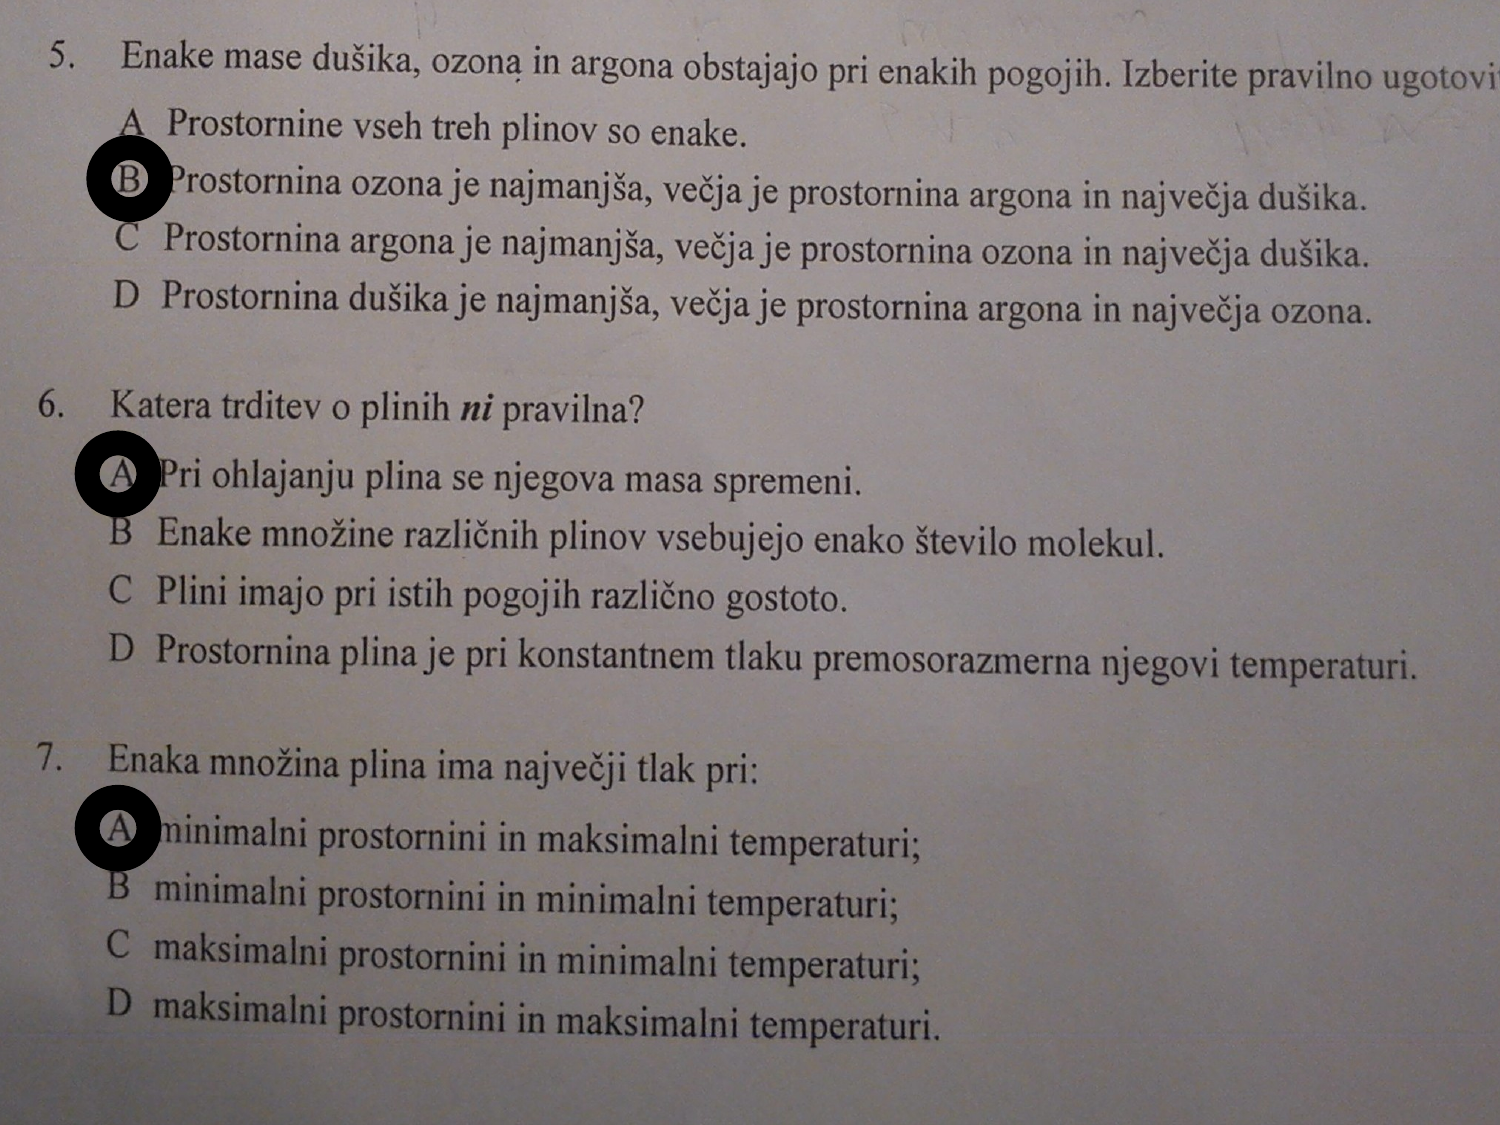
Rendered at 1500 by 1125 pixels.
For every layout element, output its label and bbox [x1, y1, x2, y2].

text_box [76, 786, 160, 870]
text_box [88, 137, 172, 220]
picture [0, 0, 1500, 1125]
text_box [76, 432, 160, 516]
